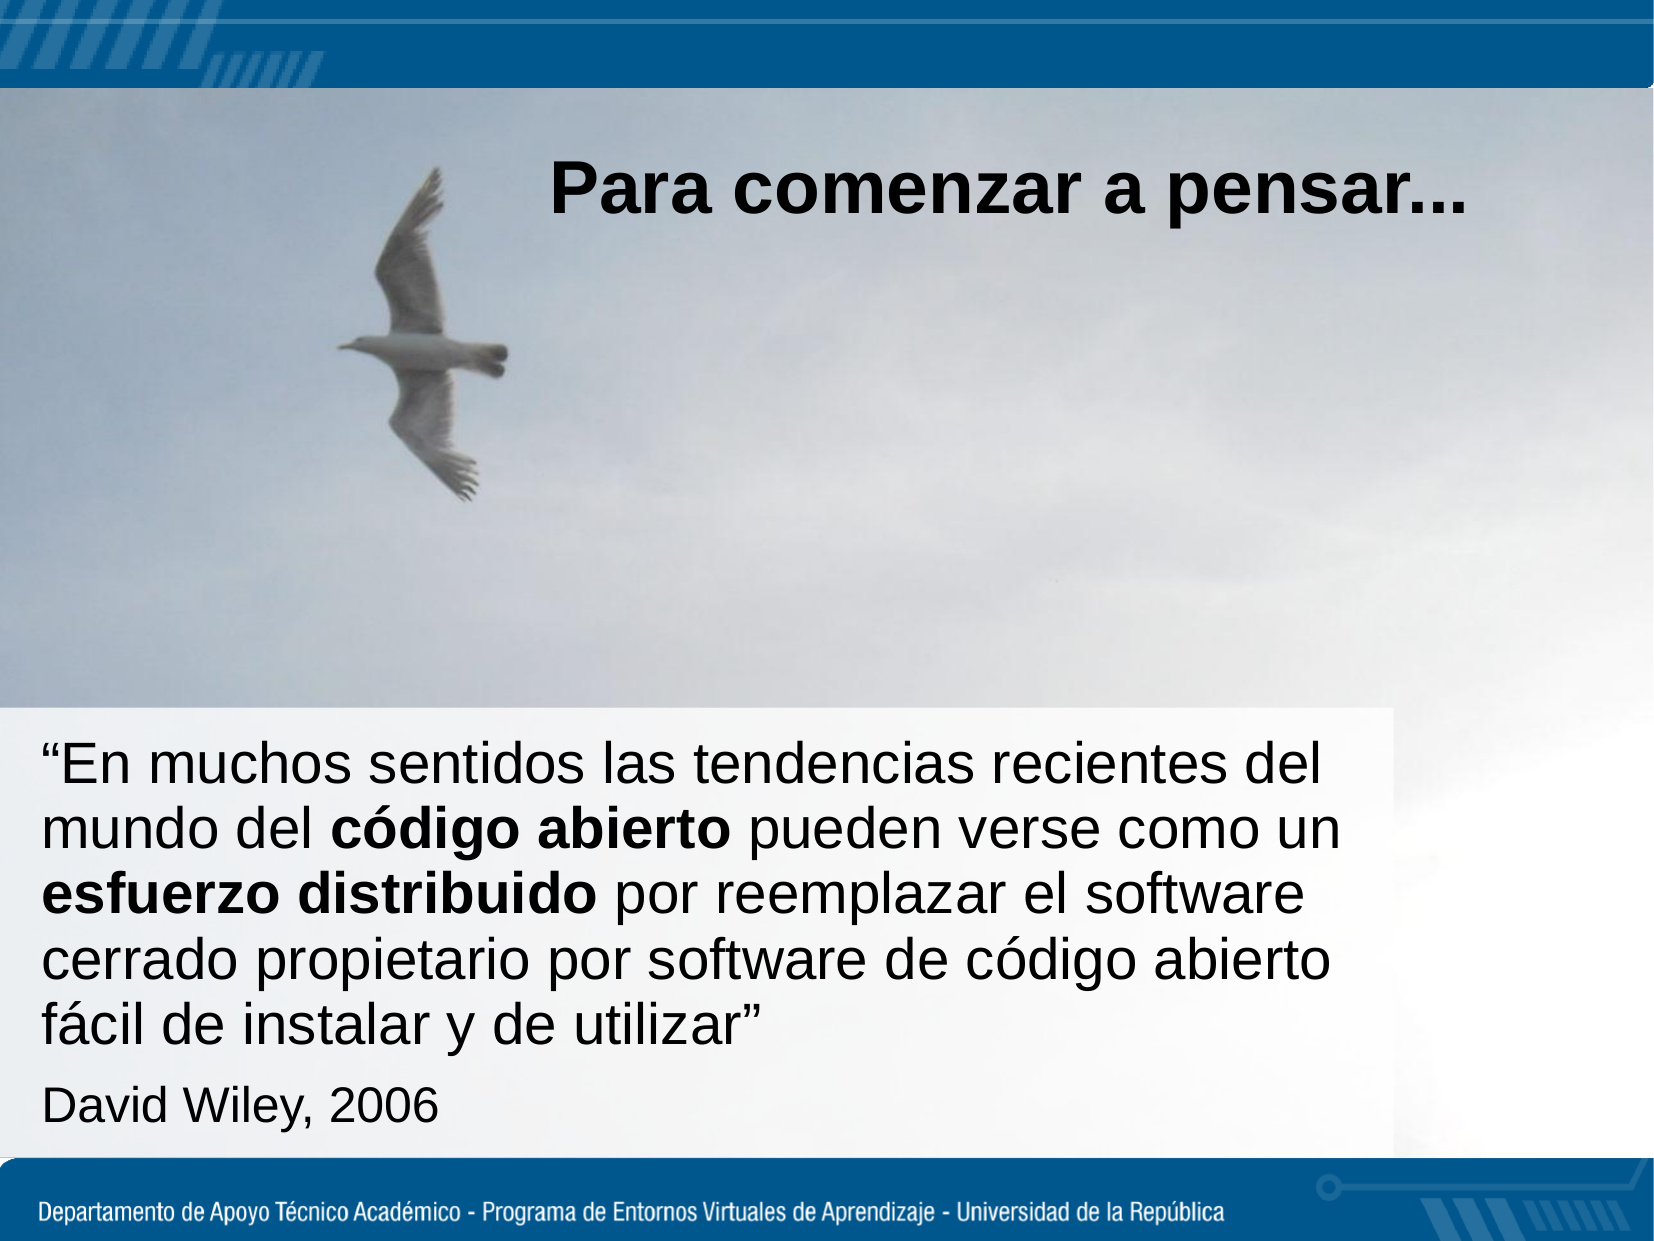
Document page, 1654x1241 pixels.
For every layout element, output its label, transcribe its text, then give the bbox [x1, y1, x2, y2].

text_box [0, 707, 1394, 1158]
title Para comenzar a pensar... [549, 145, 1642, 230]
picture [0, 0, 1654, 1241]
list “En muchos sentidos las tendencias recientes del mundo del código abierto pueden verse como un esfuerzo distribuido por reemplazar el software cerrado propietario por software de código abierto fácil de instalar y de utilizar” David Wiley, 2006 [0, 731, 1359, 1152]
